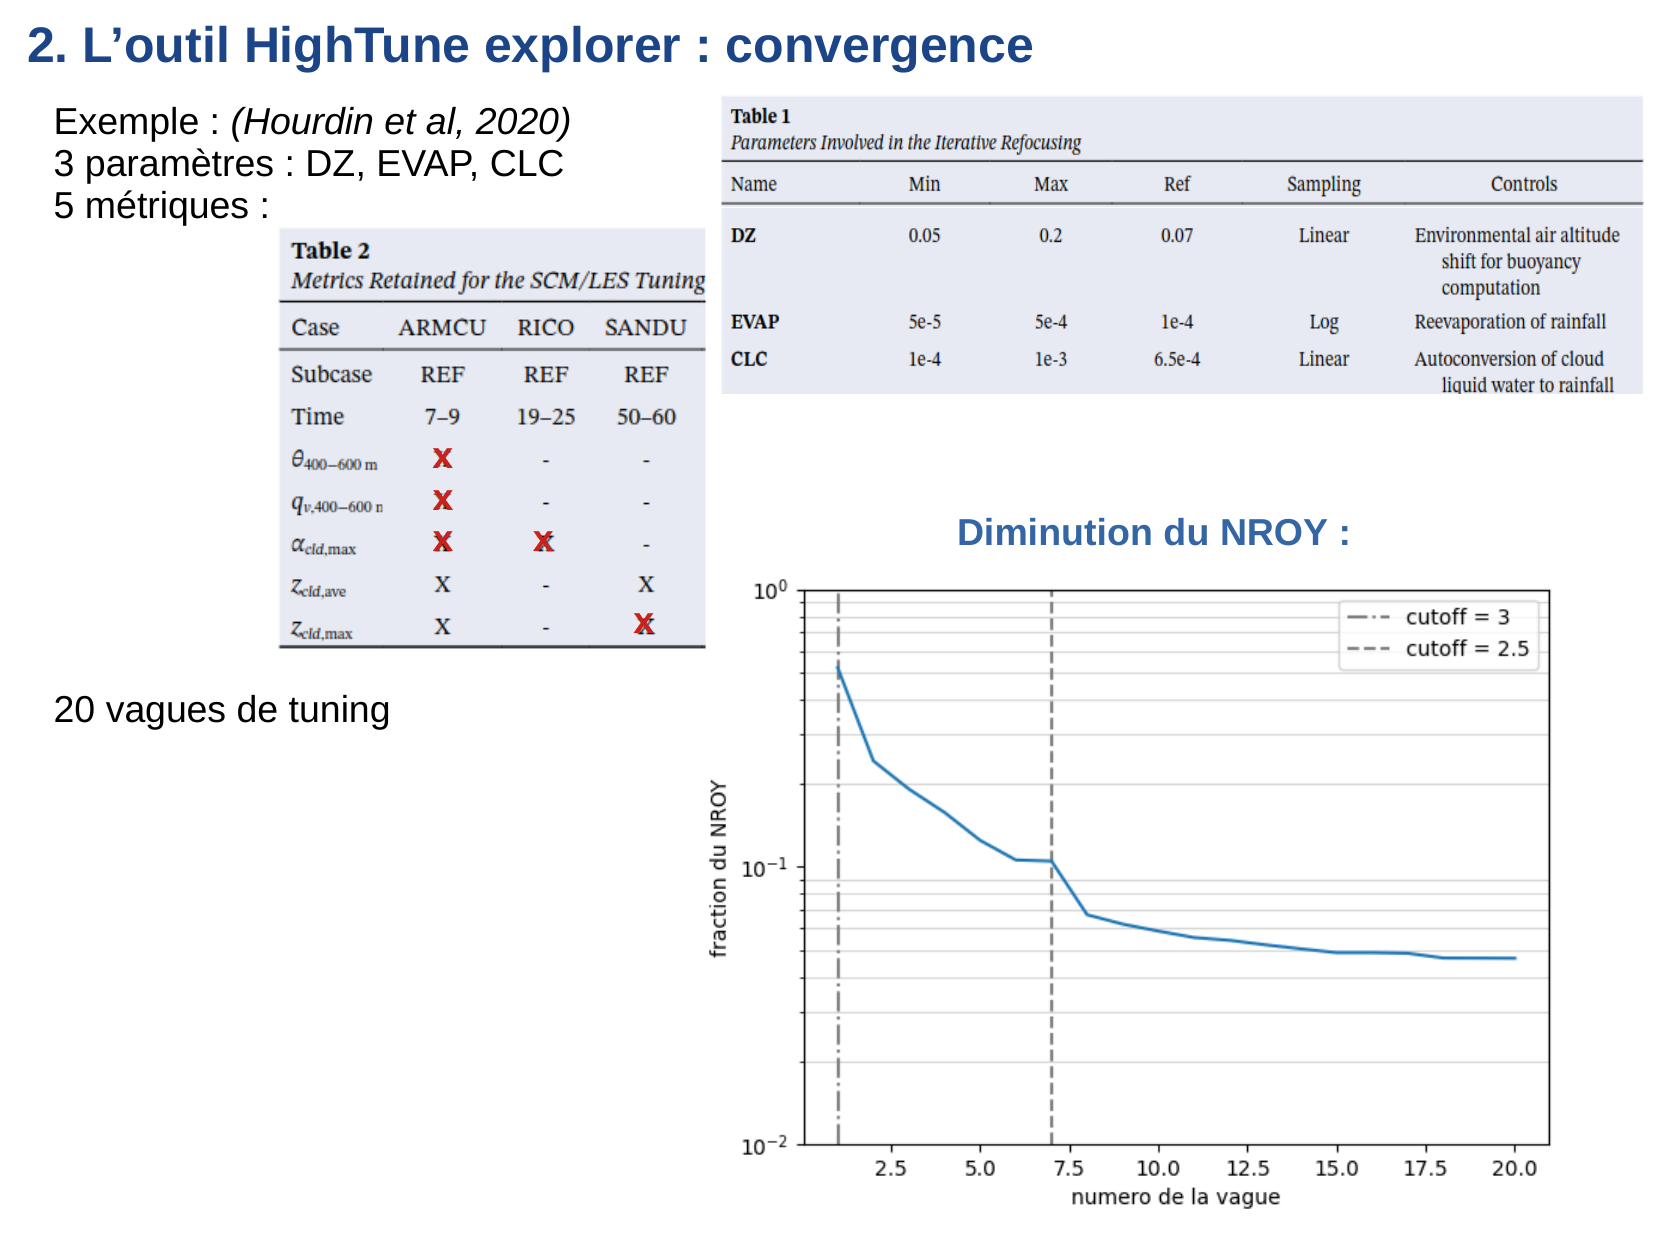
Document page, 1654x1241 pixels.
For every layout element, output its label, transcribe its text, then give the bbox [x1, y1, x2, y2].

text_box x [417, 468, 469, 509]
text_box x [417, 509, 469, 567]
text_box x [618, 592, 669, 650]
text_box x [518, 509, 569, 567]
text_box 2. L’outil HighTune explorer : convergence [12, 9, 1093, 81]
text_box Diminution du NROY : [942, 503, 1377, 567]
picture [718, 208, 1645, 394]
picture [718, 90, 1645, 207]
picture [274, 226, 1645, 1224]
text_box Exemple : (Hourdin et al, 2020) 3 paramètres : DZ, EVAP, CLC 5 métriques : 20 vagues de tuning [38, 93, 598, 780]
text_box x [417, 427, 468, 468]
